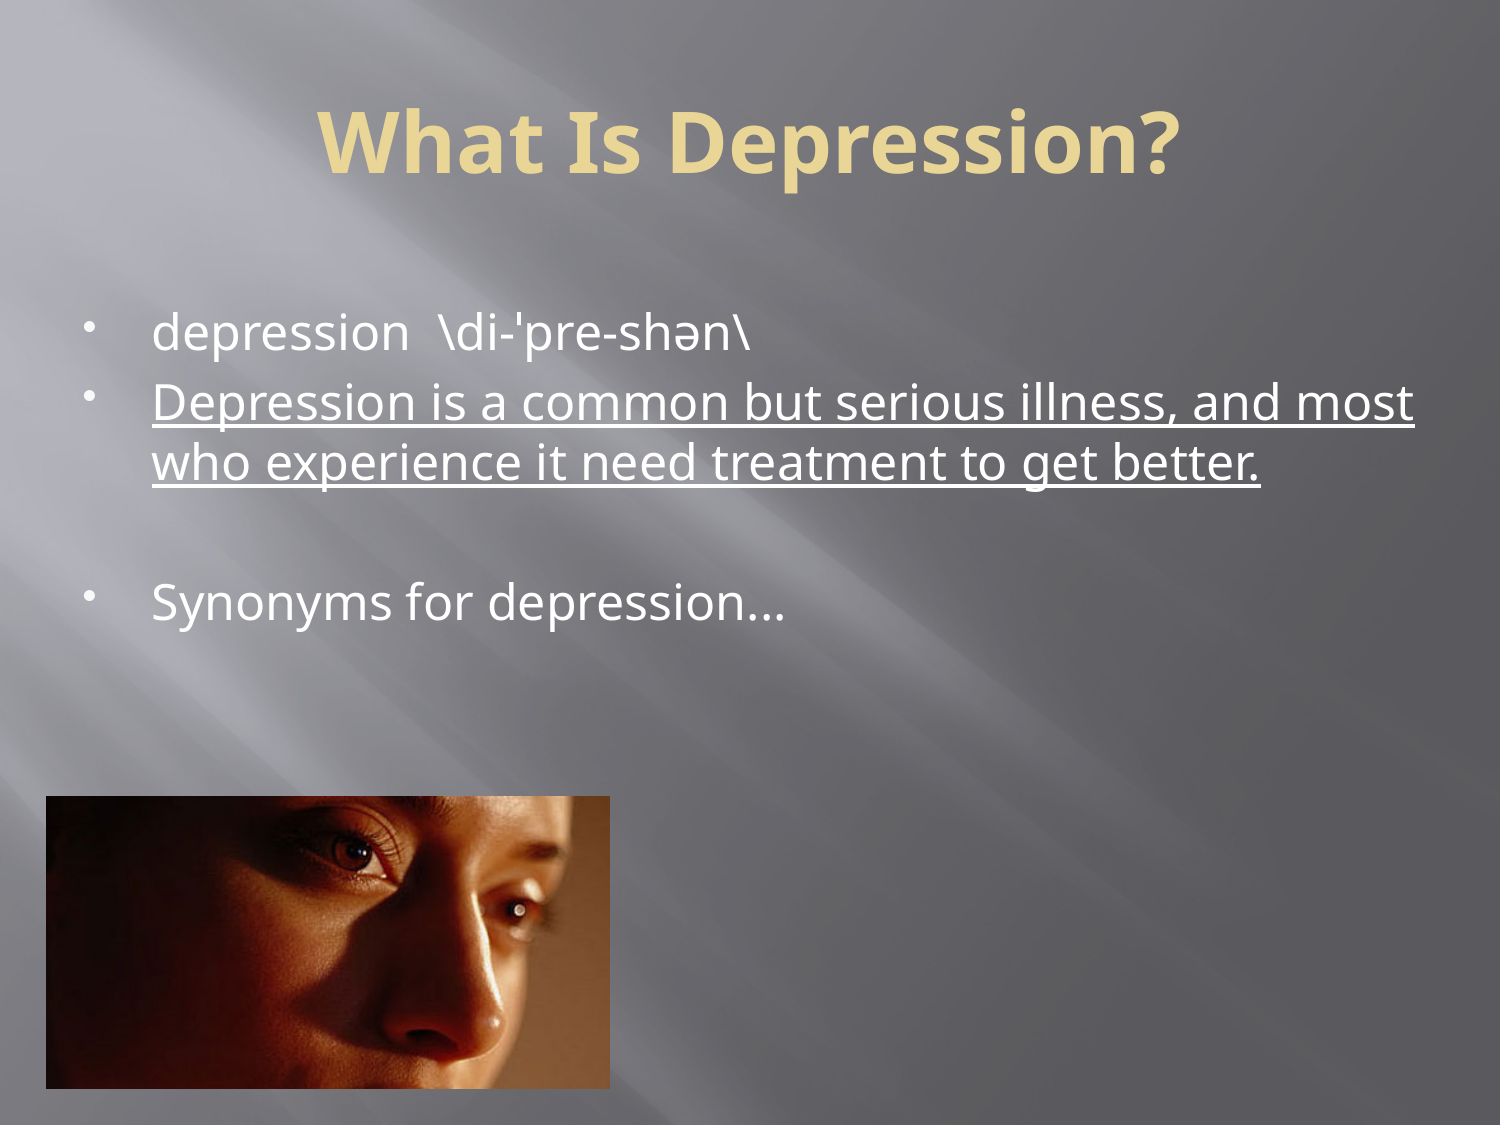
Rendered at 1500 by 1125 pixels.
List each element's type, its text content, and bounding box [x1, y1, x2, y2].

picture [0, 0, 1500, 1125]
list depression \di-ˈpre-shən\ Depression is a common but serious illness, and most who experience it need treatment to get better. Synonyms for depression... [46, 292, 1430, 1125]
title What Is Depression? [75, 45, 1425, 233]
